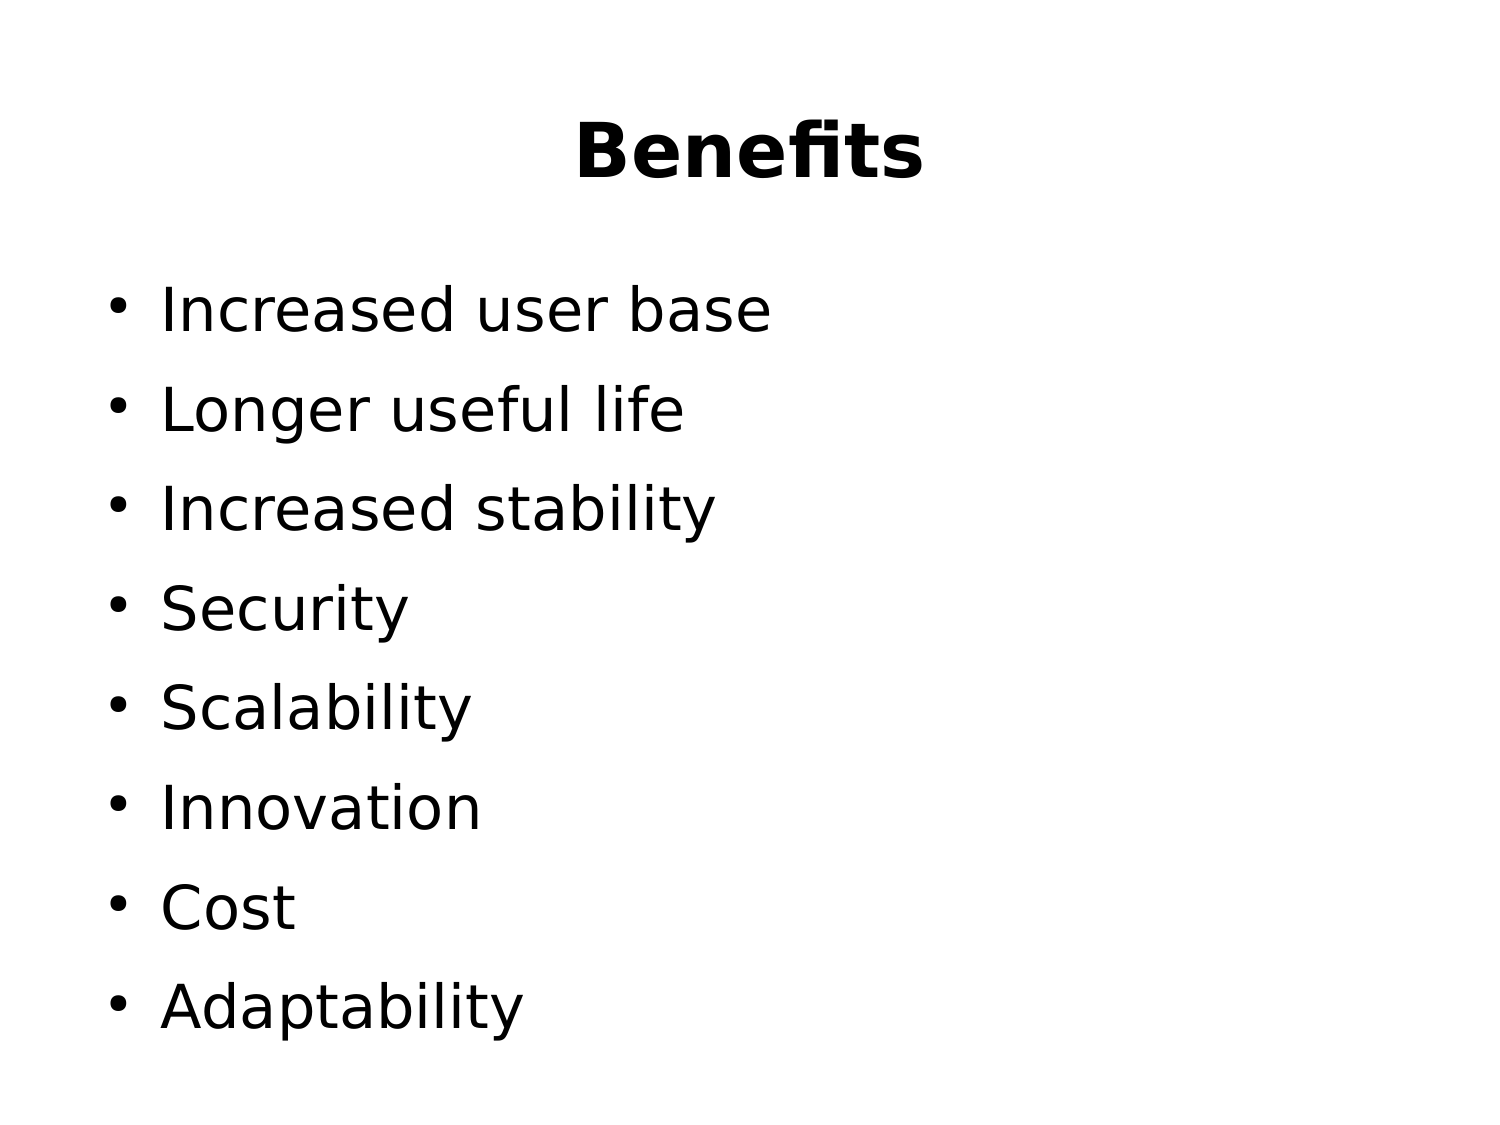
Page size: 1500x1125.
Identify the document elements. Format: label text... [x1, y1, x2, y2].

list Increased user base Longer useful life Increased stability Security Scalability Innovation Cost Adaptability [75, 263, 1425, 1063]
title Benefits [75, 68, 1425, 201]
